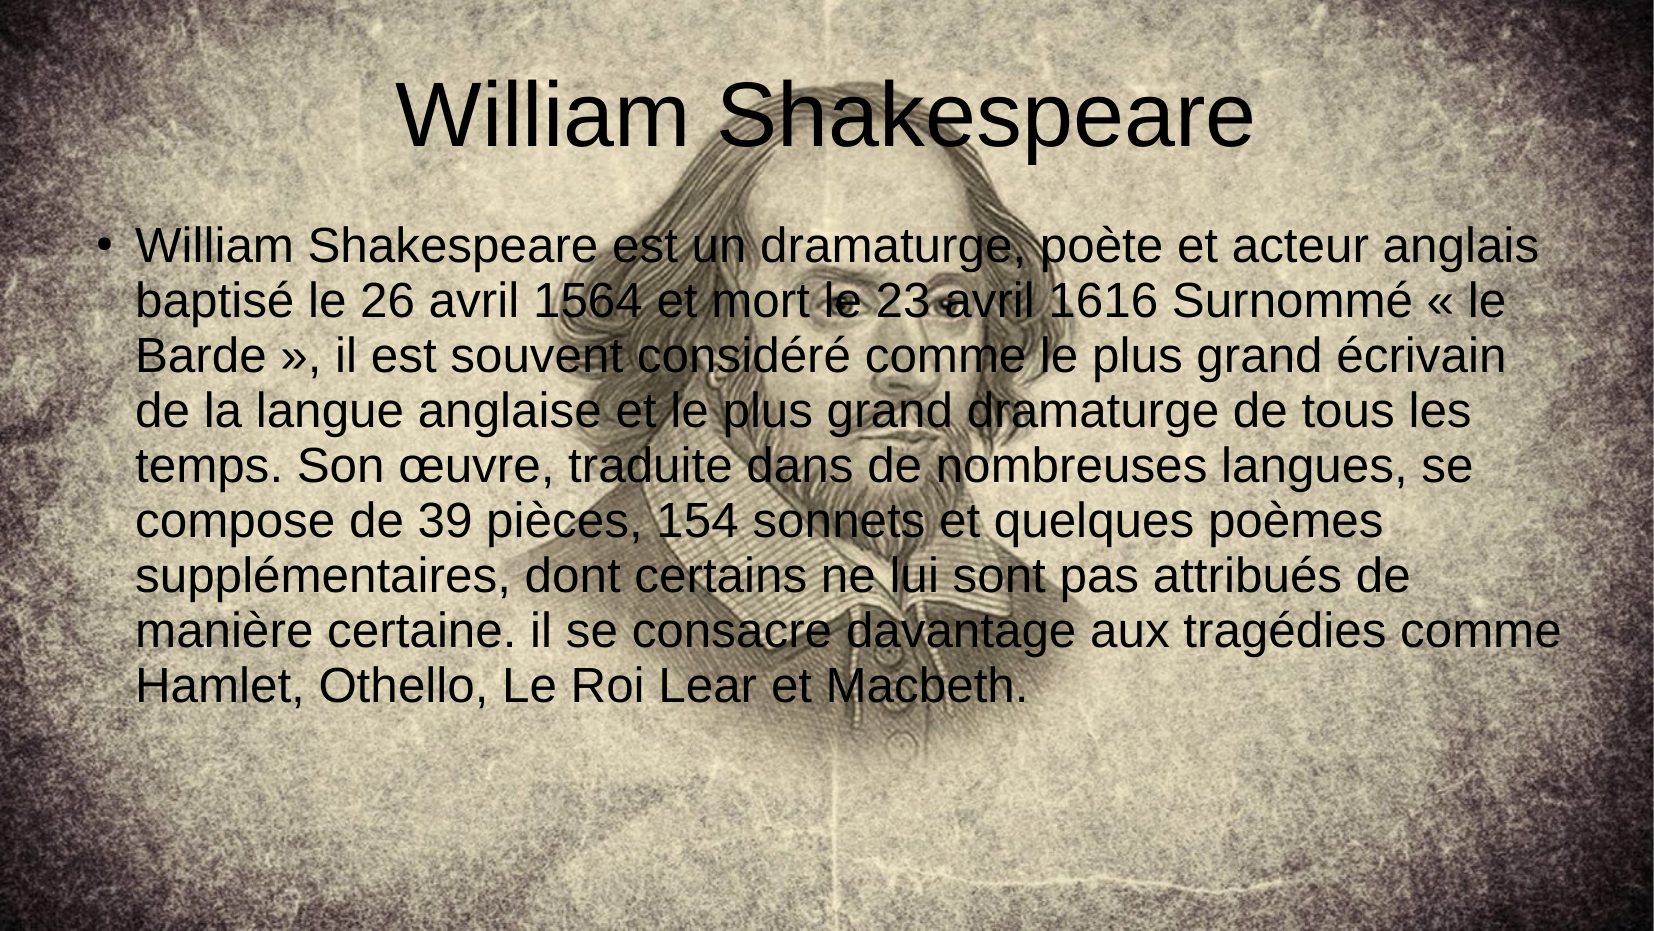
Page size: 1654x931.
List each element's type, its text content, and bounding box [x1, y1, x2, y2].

picture [0, 0, 1654, 931]
title William Shakespeare [82, 37, 1571, 193]
list William Shakespeare est un dramaturge, poète et acteur anglais baptisé le 26 avril 1564 et mort le 23 avril 1616 Surnommé « le Barde », il est souvent considéré comme le plus grand écrivain de la langue anglaise et le plus grand dramaturge de tous les temps. Son œuvre, traduite dans de nombreuses langues, se compose de 39 pièces, 154 sonnets et quelques poèmes supplémentaires, dont certains ne lui sont pas attribués de manière certaine. il se consacre davantage aux tragédies comme Hamlet, Othello, Le Roi Lear et Macbeth. [82, 217, 1571, 758]
